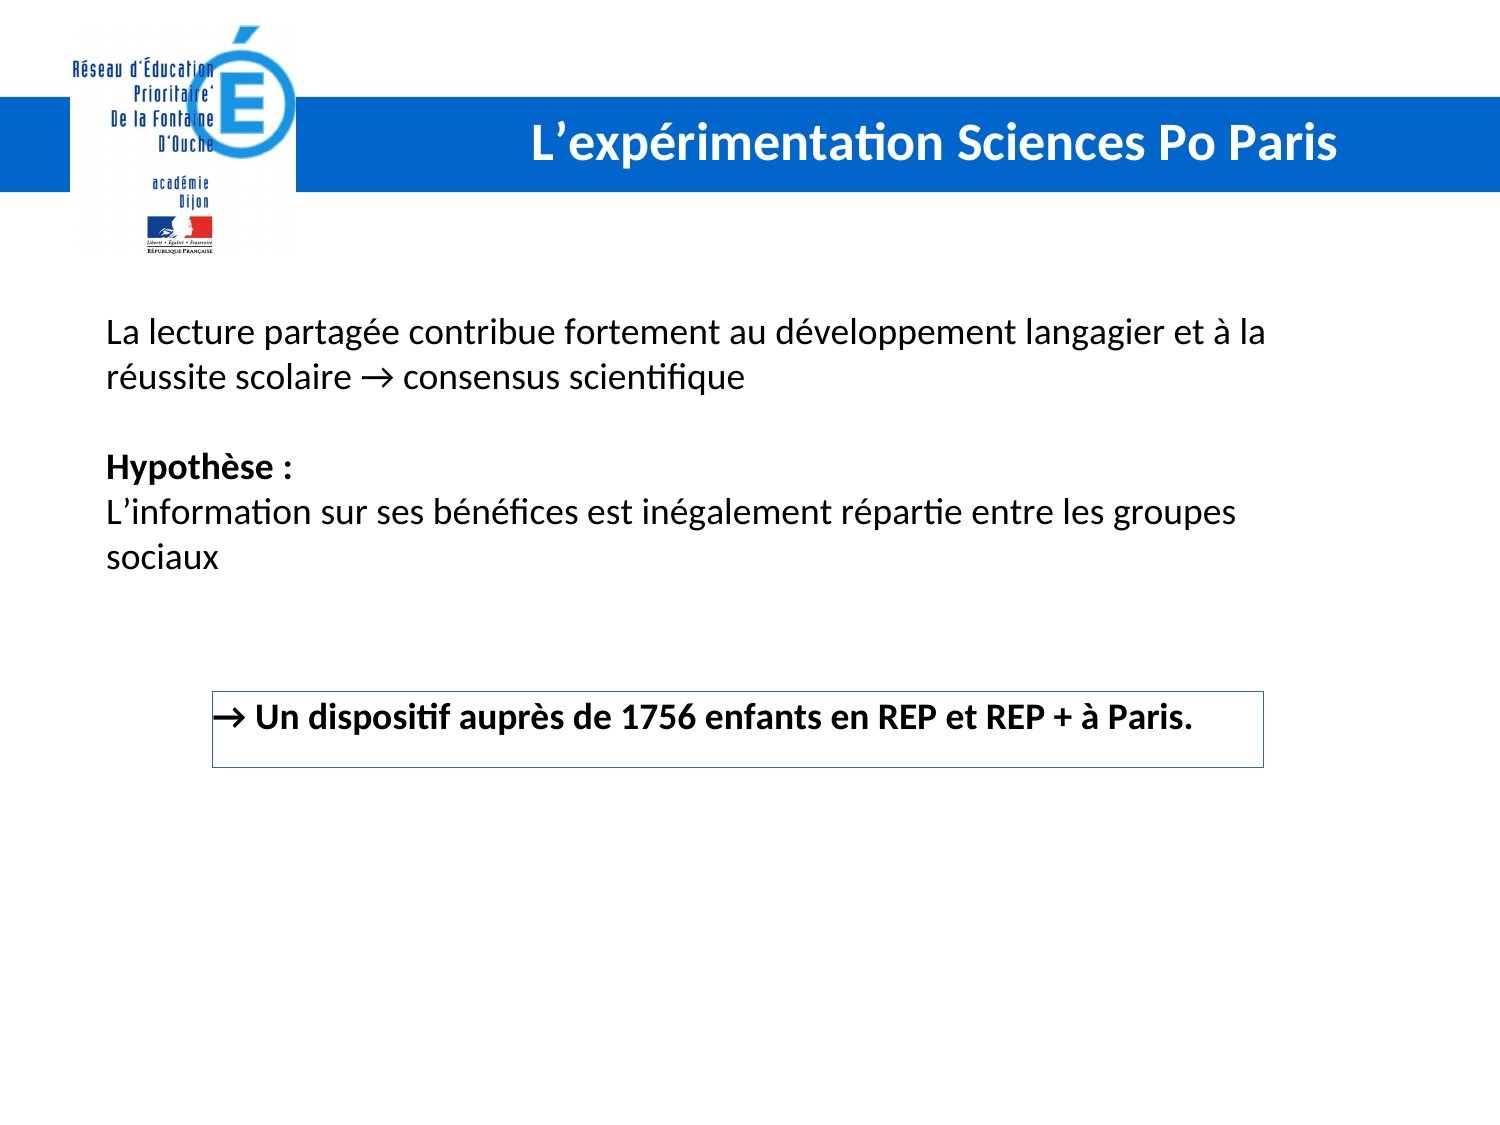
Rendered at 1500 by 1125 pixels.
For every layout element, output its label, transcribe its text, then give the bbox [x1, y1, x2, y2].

text_box La lecture partagée contribue fortement au développement langagier et à la réussite scolaire → consensus scientifique Hypothèse : L’information sur ses bénéfices est inégalement répartie entre les groupes sociaux [106, 307, 1347, 623]
picture [70, 23, 296, 260]
text_box L’expérimentation Sciences Po Paris [531, 106, 1453, 302]
text_box → Un dispositif auprès de 1756 enfants en REP et REP + à Paris. [212, 691, 1264, 768]
